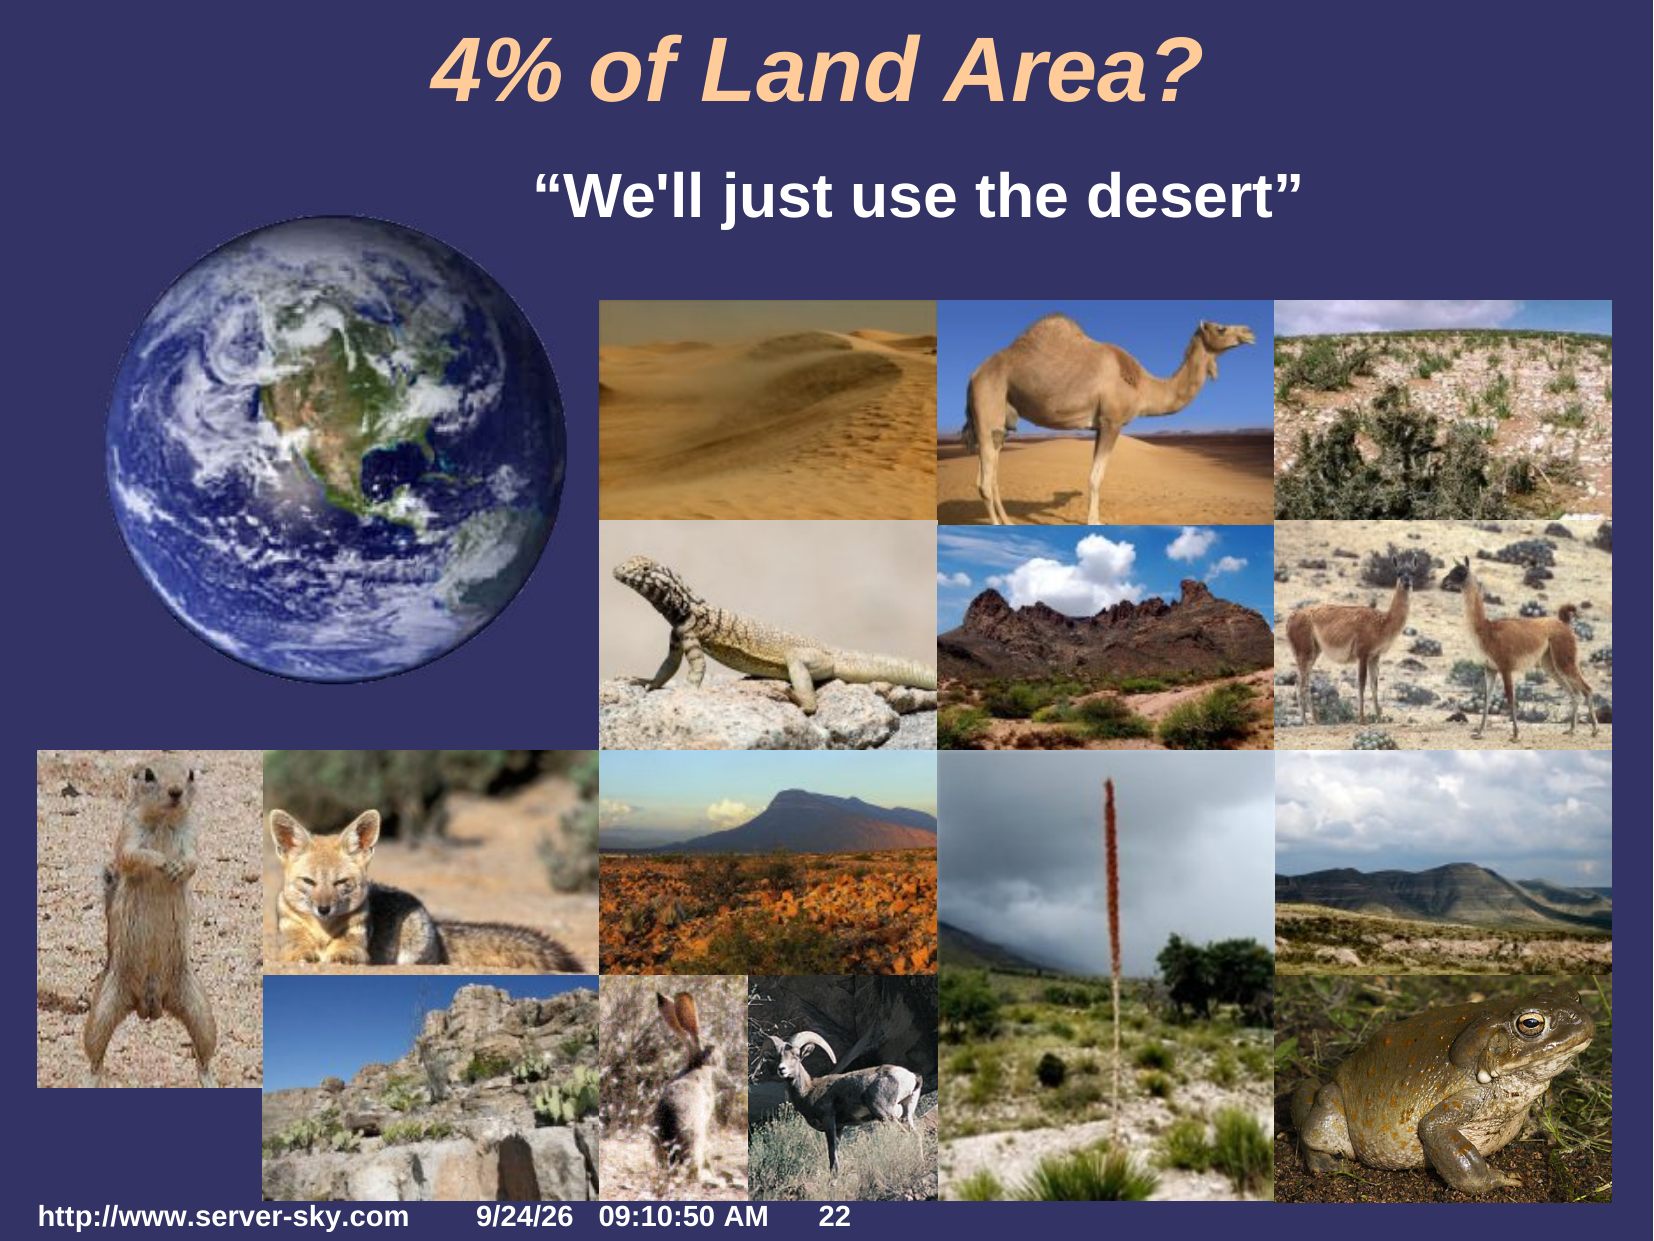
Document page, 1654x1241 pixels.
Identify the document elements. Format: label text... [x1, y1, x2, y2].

text_box “We'll just use the desert” [517, 153, 1606, 263]
title 4% of Land Area? [112, 0, 1525, 139]
picture [37, 184, 1612, 1203]
